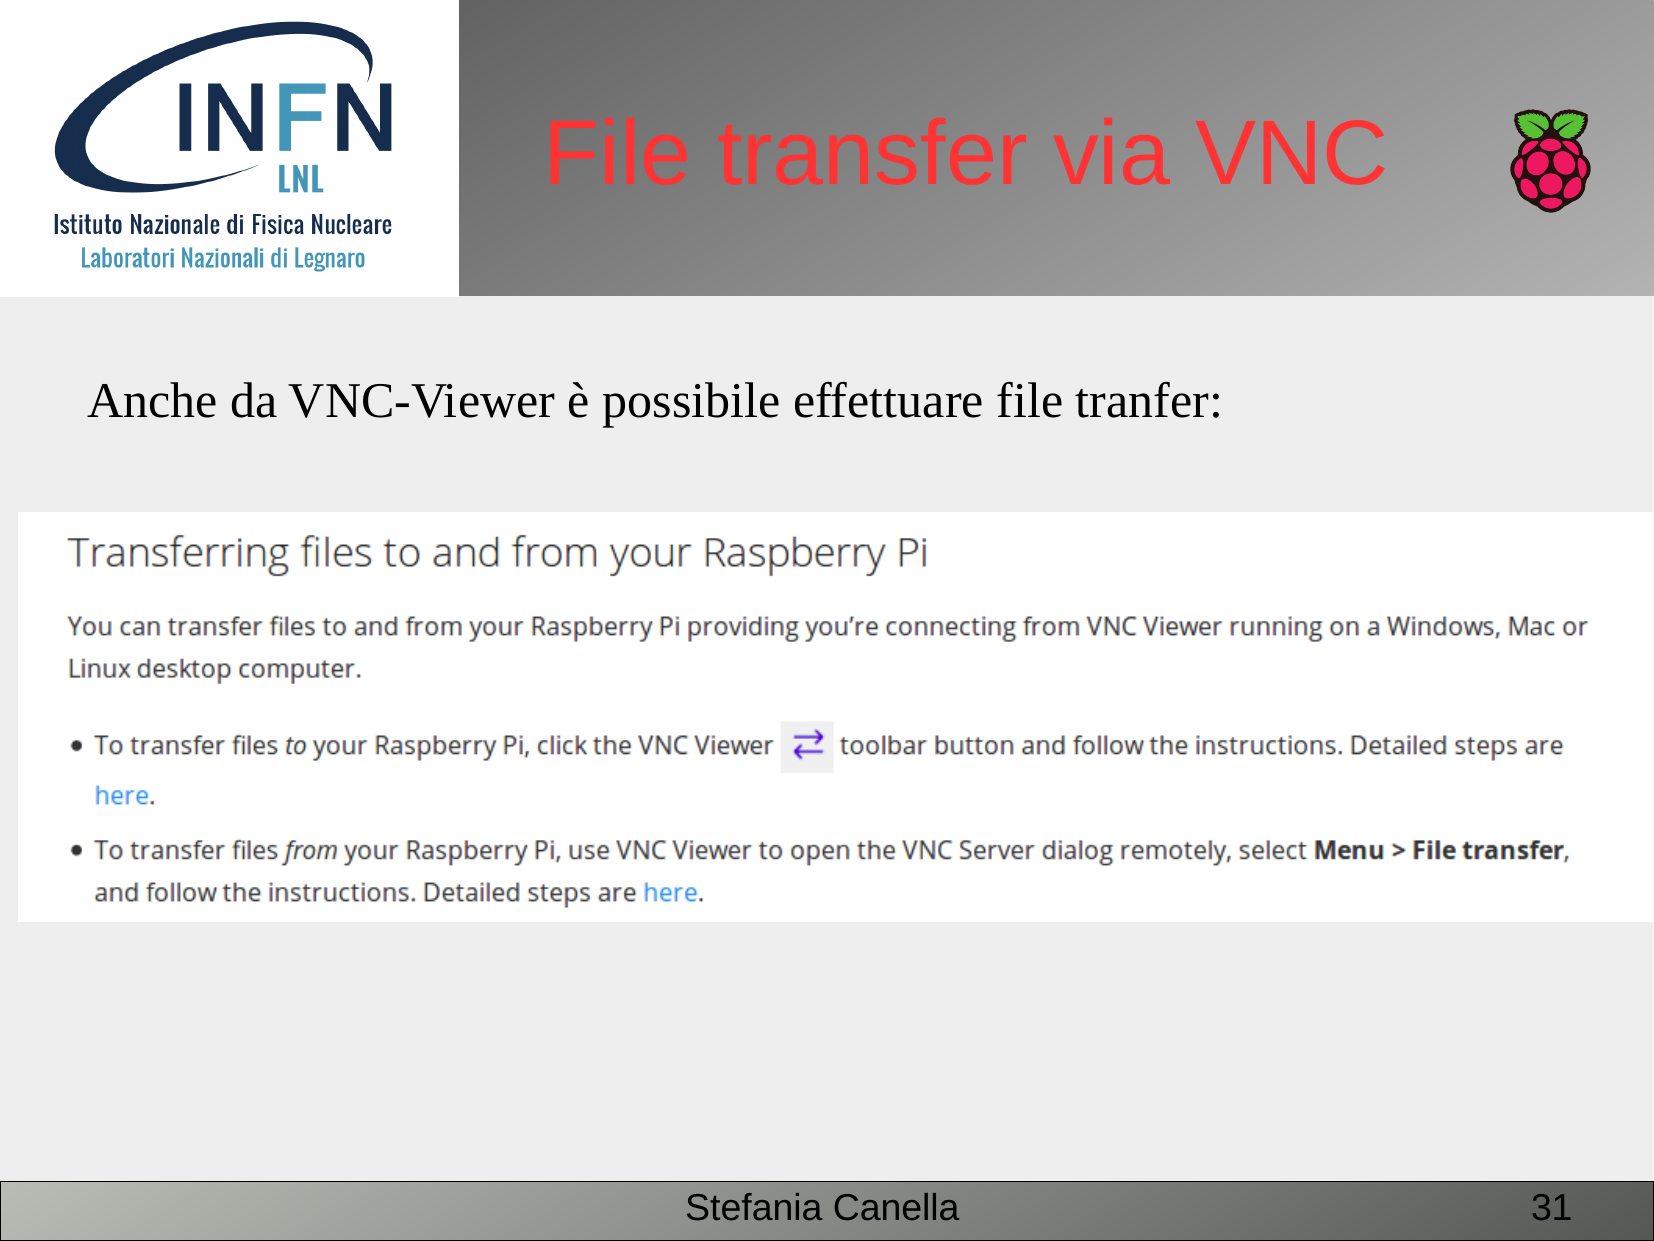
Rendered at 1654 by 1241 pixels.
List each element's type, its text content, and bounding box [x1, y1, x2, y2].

title File transfer via VNC [459, 49, 1571, 257]
text_box Anche da VNC-Viewer è possibile effettuare file tranfer: [28, 369, 1626, 431]
text_box [0, 1181, 670, 1241]
text_box <number> [1516, 1178, 1654, 1241]
text_box Stefania Canella [670, 1178, 984, 1241]
text_box [984, 1181, 1516, 1241]
picture [18, 512, 1653, 922]
text_box [459, 0, 1654, 296]
picture [0, 0, 459, 297]
